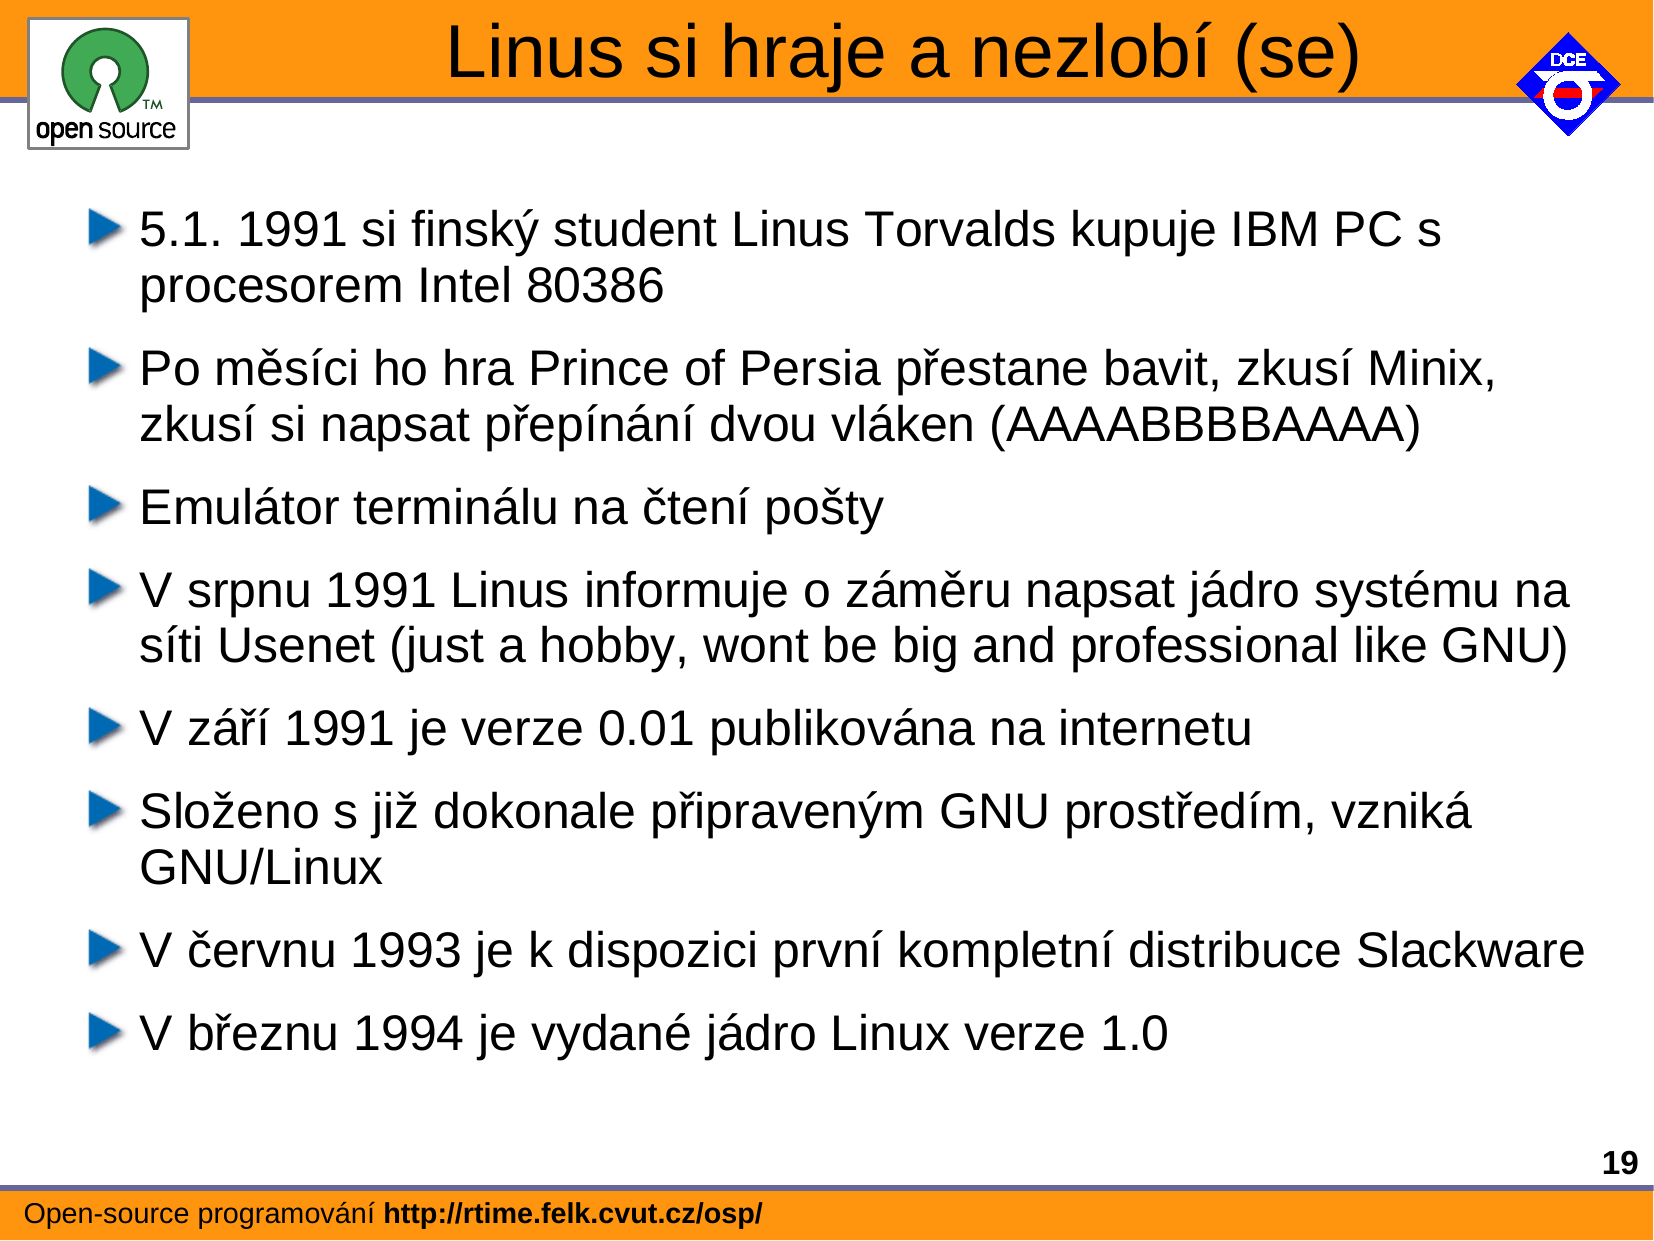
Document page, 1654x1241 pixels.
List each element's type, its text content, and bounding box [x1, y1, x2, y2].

list 5.1. 1991 si finský student Linus Torvalds kupuje IBM PC s procesorem Intel 80386 Po měsíci ho hra Prince of Persia přestane bavit, zkusí Minix, zkusí si napsat přepínání dvou vláken (AAAABBBBAAAA) Emulátor terminálu na čtení pošty V srpnu 1991 Linus informuje o záměru napsat jádro systému na síti Usenet (just a hobby, wont be big and professional like GNU) V září 1991 je verze 0.01 publikována na internetu Složeno s již dokonale připraveným GNU prostředím, vzniká GNU/Linux V červnu 1993 je k dispozici první kompletní distribuce Slackware V březnu 1994 je vydané jádro Linux verze 1.0 [68, 201, 1592, 1137]
title Linus si hraje a nezlobí (se) [178, 5, 1631, 97]
